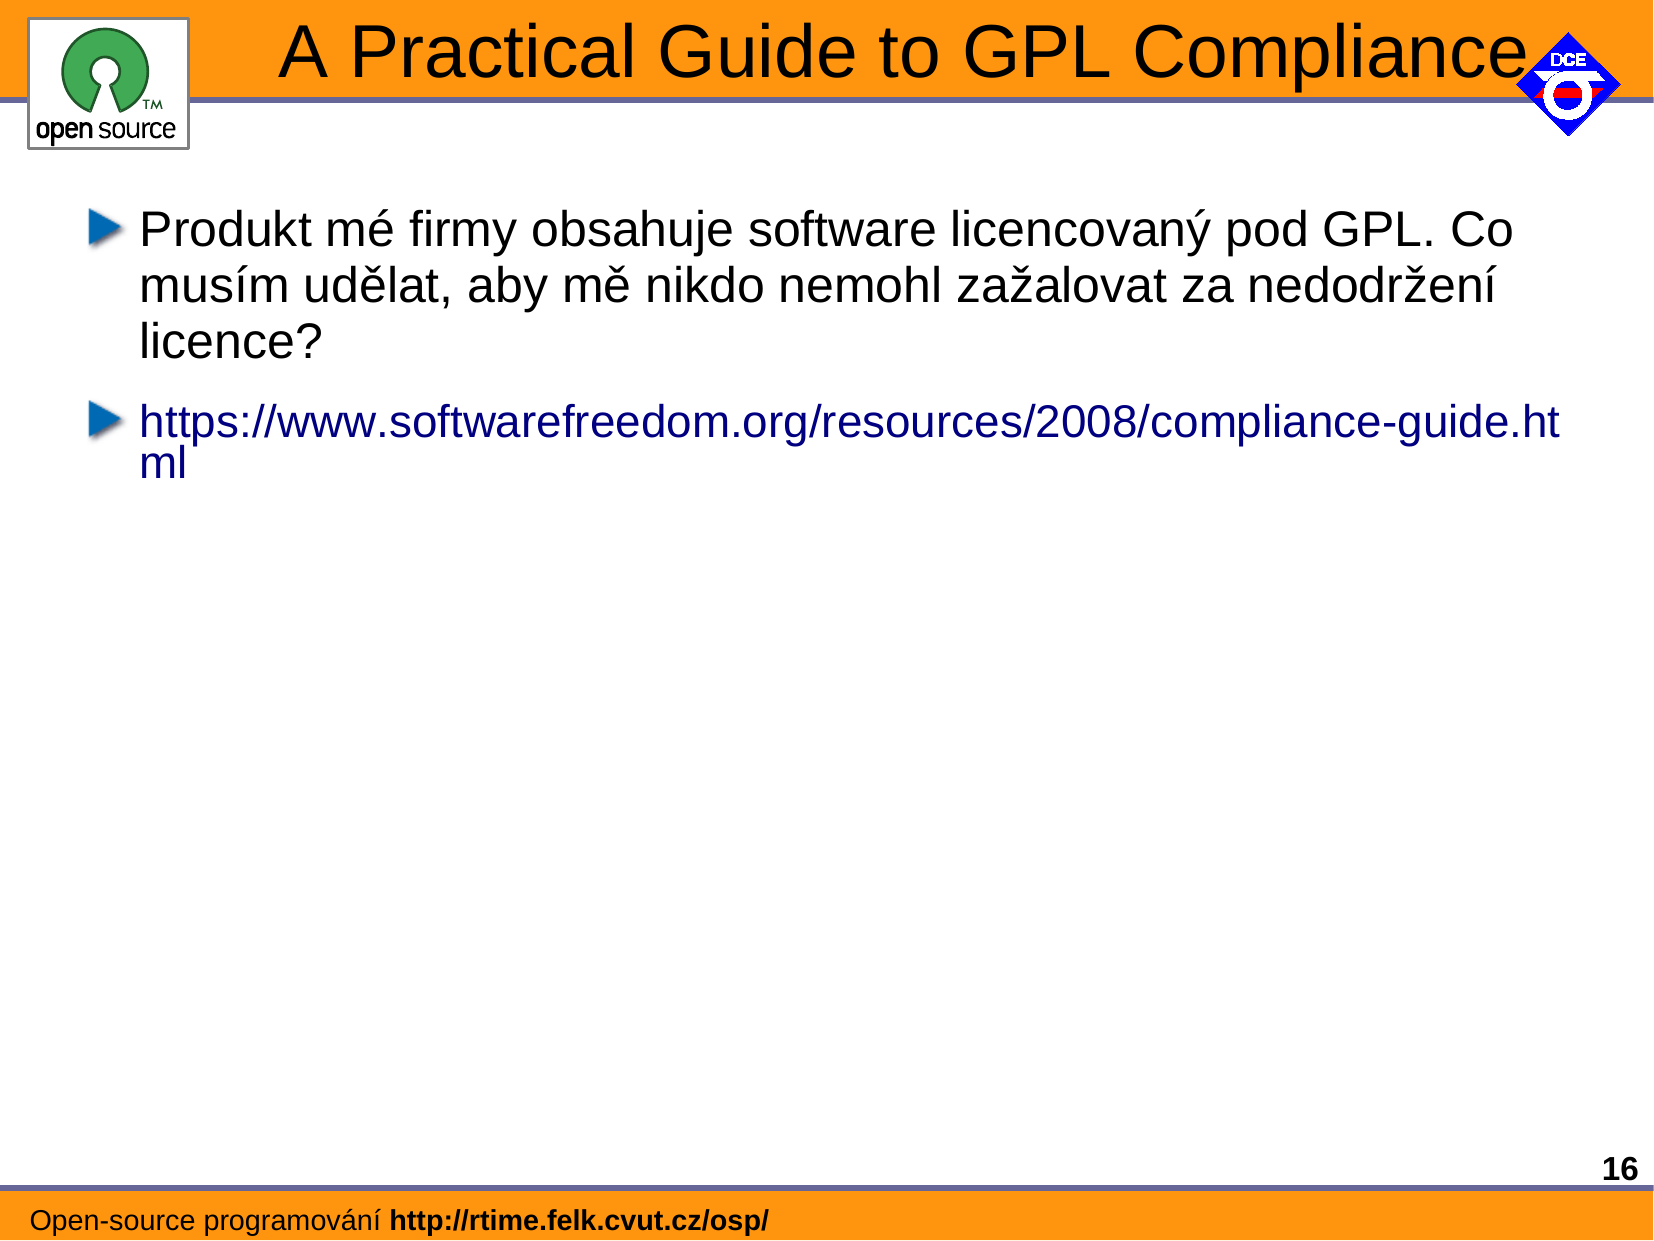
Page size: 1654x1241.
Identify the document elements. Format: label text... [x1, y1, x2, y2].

title A Practical Guide to GPL Compliance [178, 4, 1631, 98]
list Produkt mé firmy obsahuje software licencovaný pod GPL. Co musím udělat, aby mě nikdo nemohl zažalovat za nedodržení licence? https://www.softwarefreedom.org/resources/2008/compliance-guide.html [68, 201, 1592, 1118]
